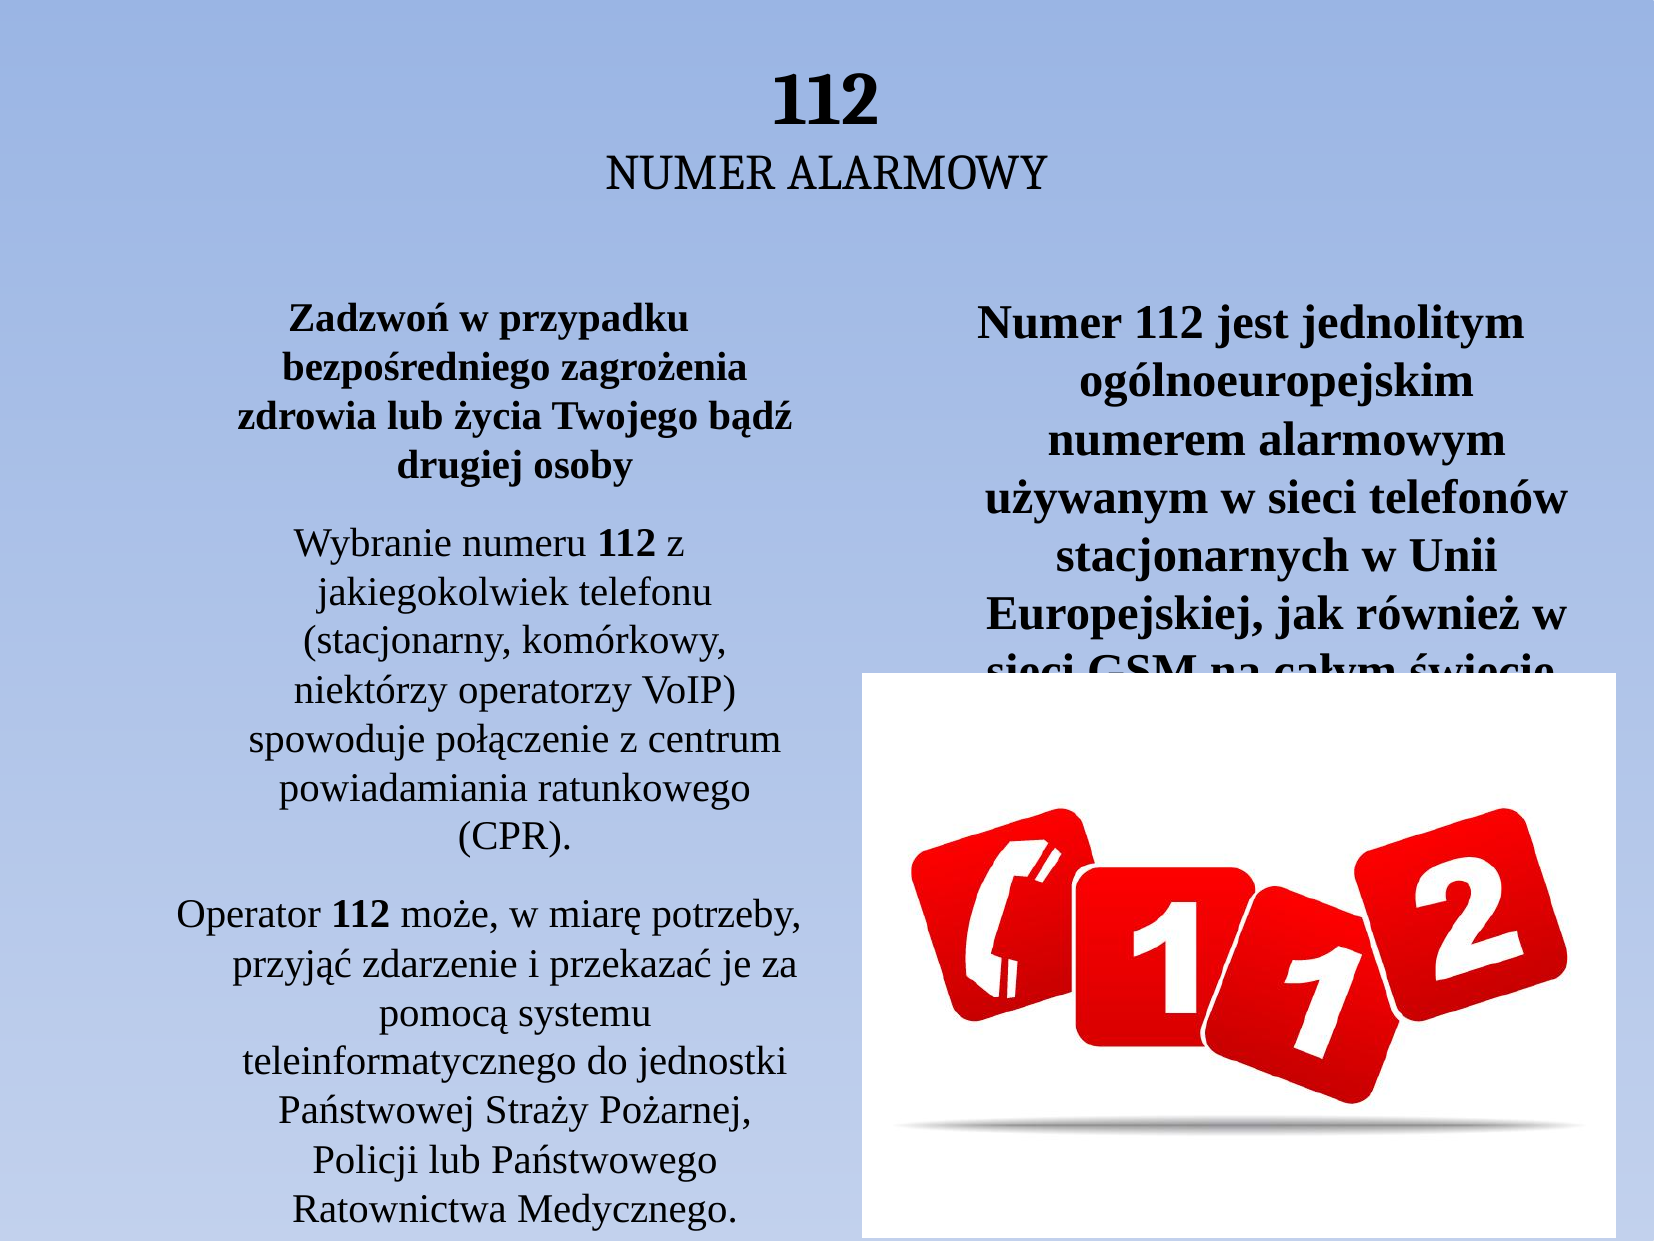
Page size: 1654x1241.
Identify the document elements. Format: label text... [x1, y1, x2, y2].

title 112 NUMER ALARMOWY [82, 49, 1571, 257]
list Numer 112 jest jednolitym ogólnoeuropejskim numerem alarmowym używanym w sieci telefonów stacjonarnych w Unii Europejskiej, jak również w sieci GSM na całym świecie. [845, 290, 1572, 716]
list Zadzwoń w przypadku bezpośredniego zagrożenia zdrowia lub życia Twojego bądź drugiej osoby Wybranie numeru 112 z jakiegokolwiek telefonu (stacjonarny, komórkowy, niektórzy operatorzy VoIP) spowoduje połączenie z centrum powiadamiania ratunkowego (CPR). Operator 112 może, w miarę potrzeby, przyjąć zdarzenie i przekazać je za pomocą systemu teleinformatycznego do jednostki Państwowej Straży Pożarnej, Policji lub Państwowego Ratownictwa Medycznego. [82, 290, 809, 1238]
picture [862, 673, 1616, 1238]
